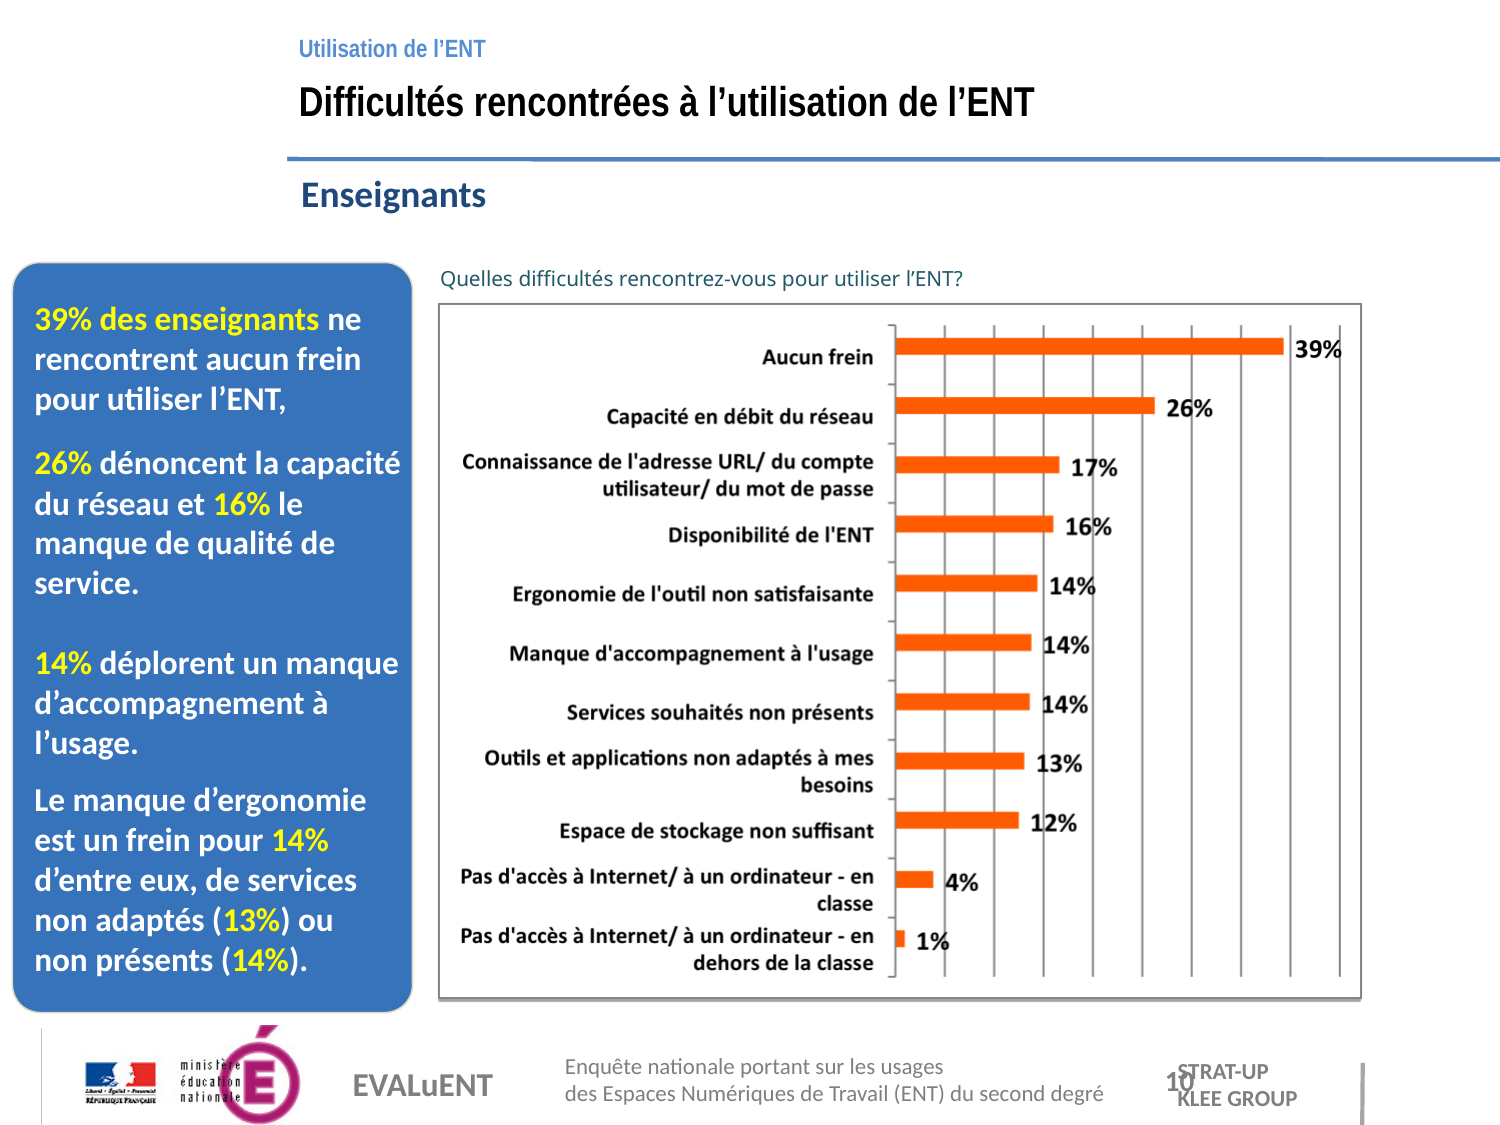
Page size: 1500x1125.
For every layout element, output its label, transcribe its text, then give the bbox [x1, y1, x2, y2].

text_box Utilisation de l’ENT Difficultés rencontrées à l’utilisation de l’ENT [284, 25, 1455, 100]
picture [437, 302, 1363, 1001]
text_box [1074, 1050, 1426, 1110]
text_box Quelles difficultés rencontrez-vous pour utiliser l’ENT? [425, 258, 1500, 300]
text_box Enseignants [286, 162, 504, 224]
text_box 39% des enseignants ne rencontrent aucun frein pour utiliser l’ENT, 26% dénoncent la capacité du réseau et 16% le manque de qualité de service. 14% déplorent un manque d’accompagnement à l’usage. Le manque d’ergonomie est un frein pour 14% d’entre eux, de services non adaptés (13%) ou non présents (14%). [12, 262, 413, 1013]
